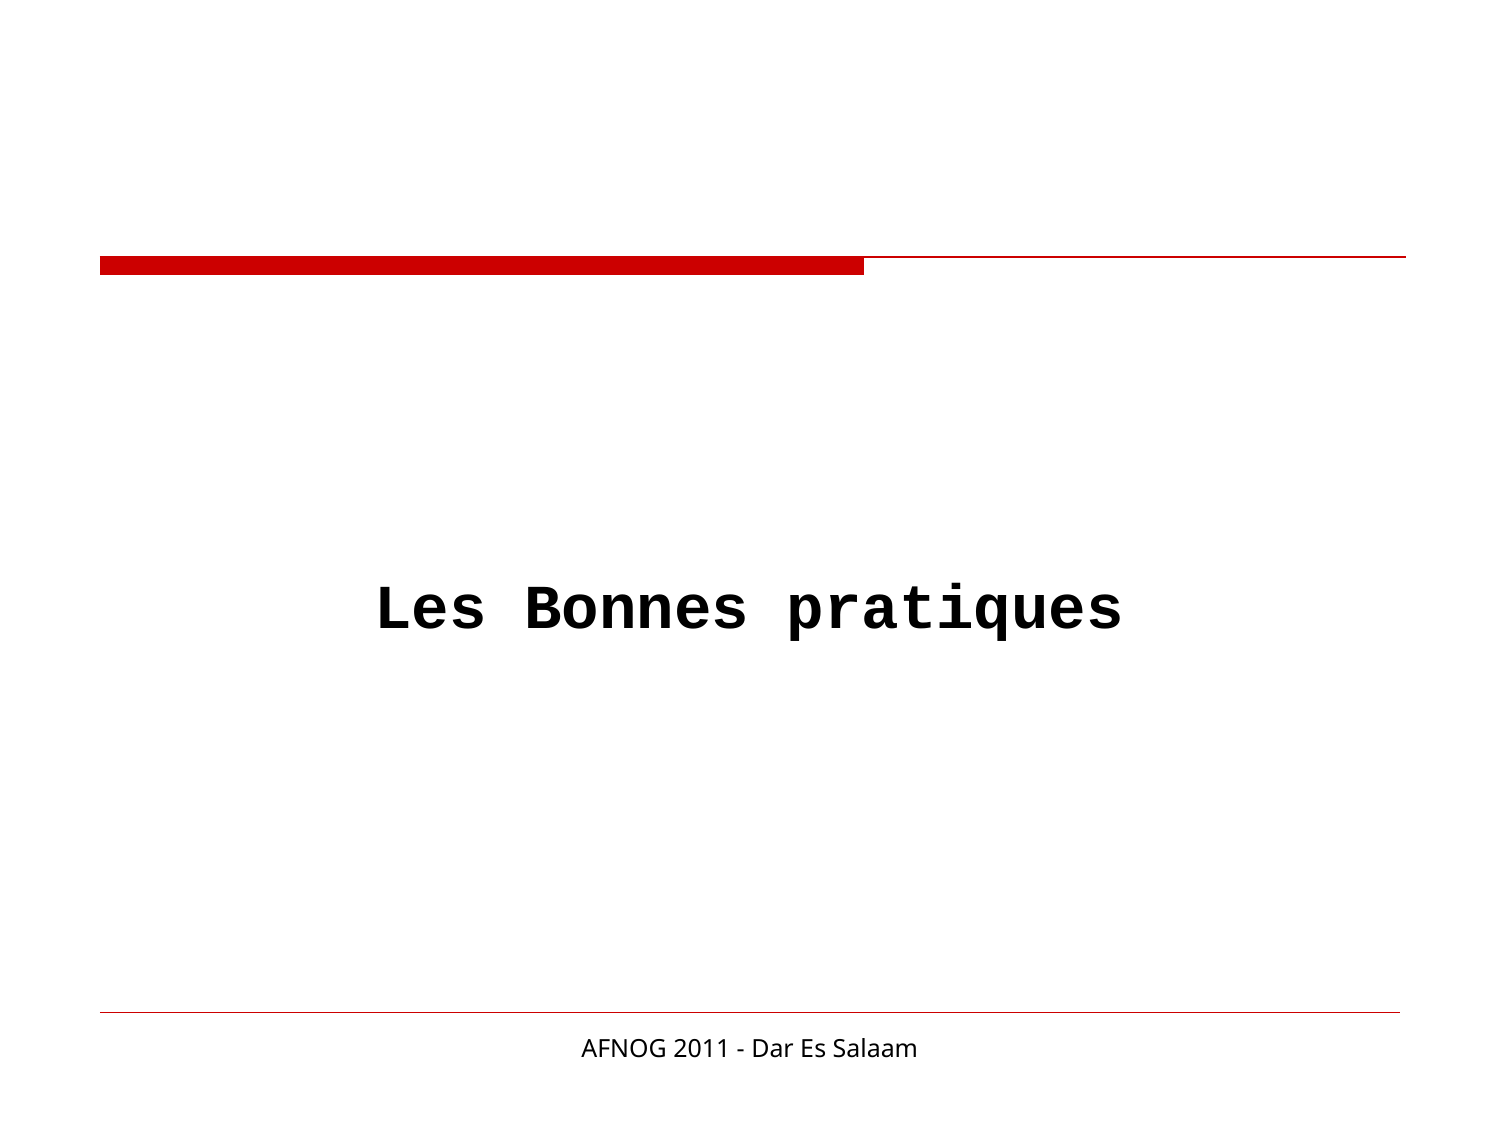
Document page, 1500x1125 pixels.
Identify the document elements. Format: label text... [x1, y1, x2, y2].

list Les Bonnes pratiques [92, 287, 1406, 988]
text_box AFNOG 2011 - Dar Es Salaam [512, 1024, 988, 1103]
